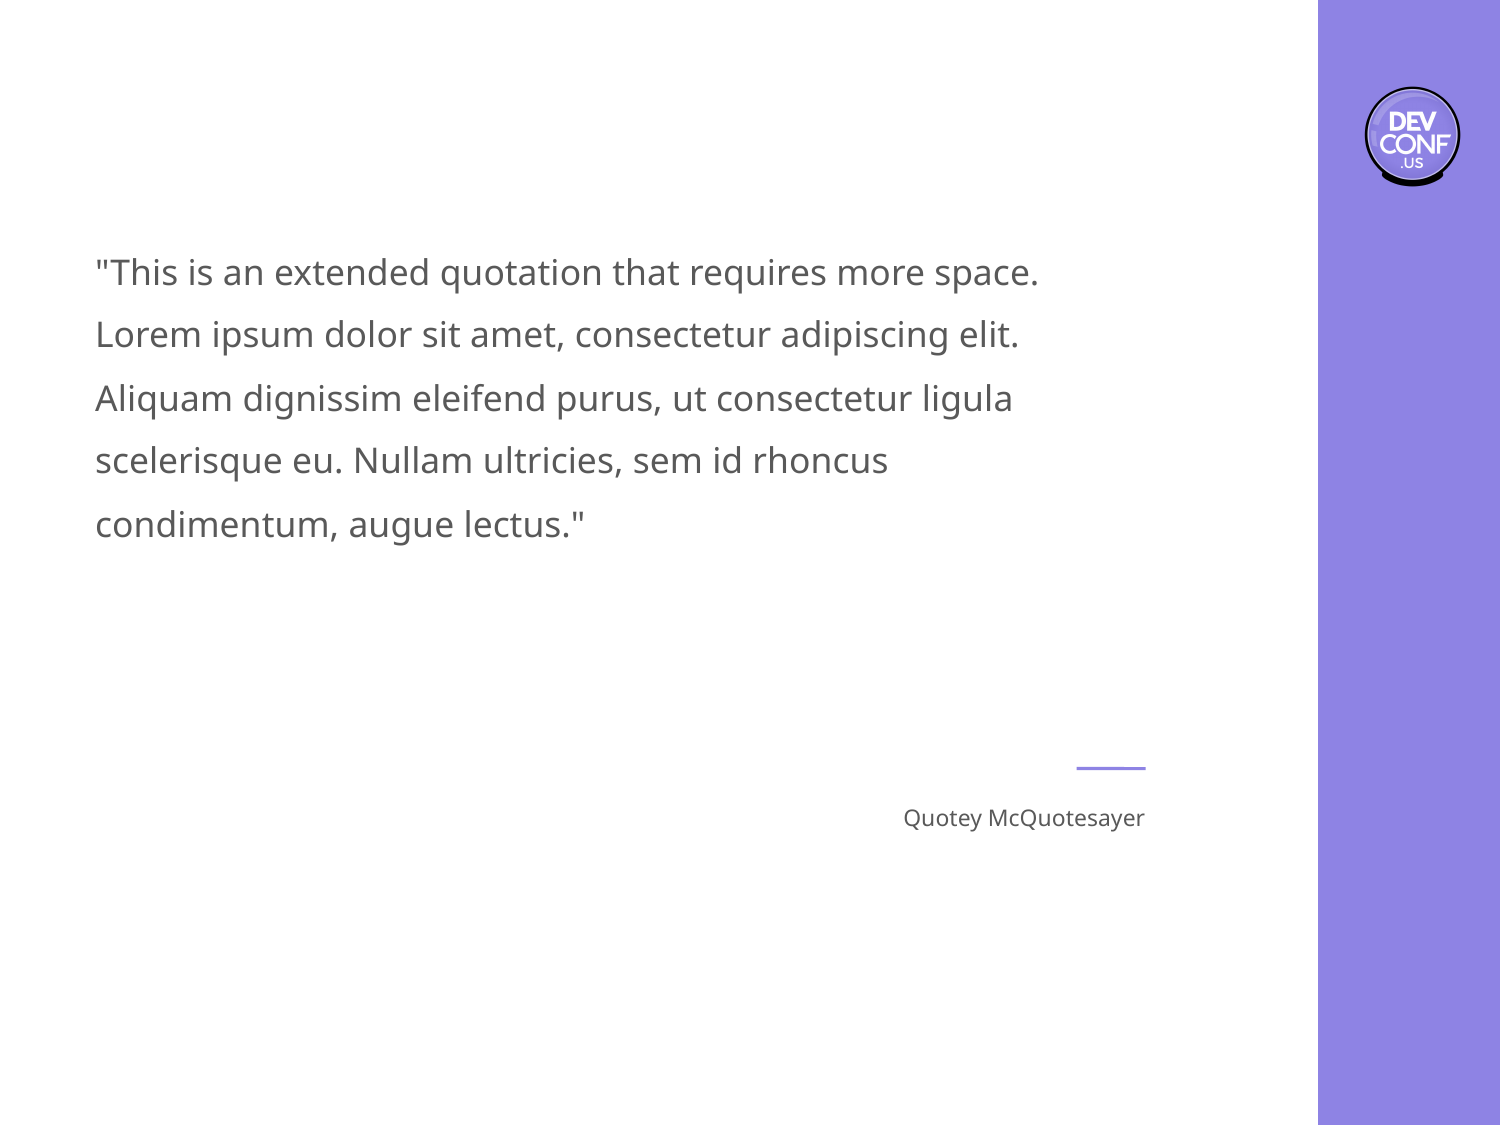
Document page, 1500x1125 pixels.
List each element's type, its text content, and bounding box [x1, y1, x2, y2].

title "This is an extended quotation that requires more space. Lorem ipsum dolor sit amet, consectetur adipiscing elit. Aliquam dignissim eleifend purus, ut consectetur ligula scelerisque eu. Nullam ultricies, sem id rhoncus condimentum, augue lectus." [95, 232, 1143, 769]
picture [1358, 81, 1467, 191]
subtitle Quotey McQuotesayer [584, 794, 1146, 887]
